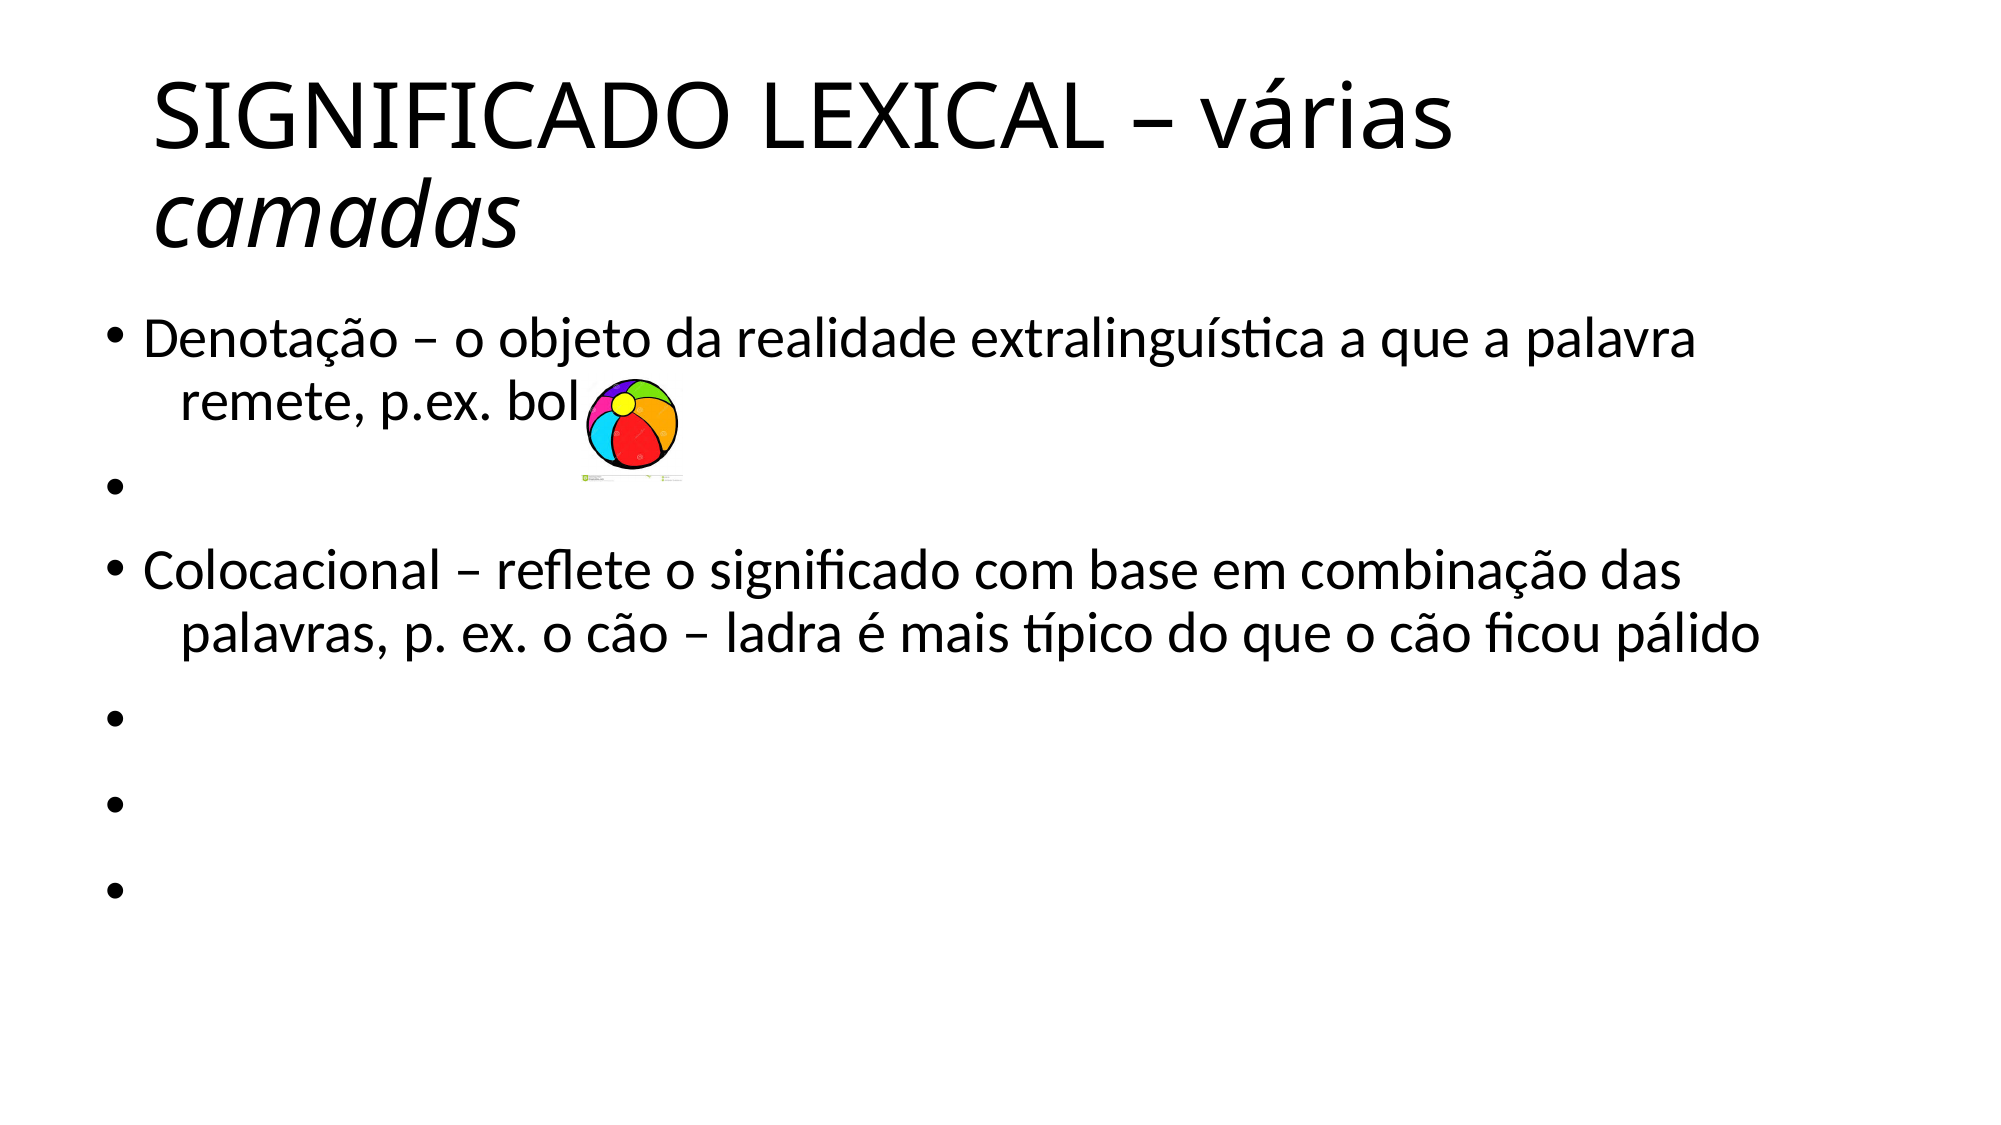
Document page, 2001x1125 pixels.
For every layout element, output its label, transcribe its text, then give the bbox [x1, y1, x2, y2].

picture [581, 373, 683, 482]
title SIGNIFICADO LEXICAL – várias camadas [137, 59, 1863, 278]
list Denotação – o objeto da realidade extralinguística a que a palavra remete, p.ex. bola Colocacional – reflete o significado com base em combinação das palavras, p. ex. o cão – ladra é mais típico do que o cão ficou pálido [90, 299, 1863, 1004]
